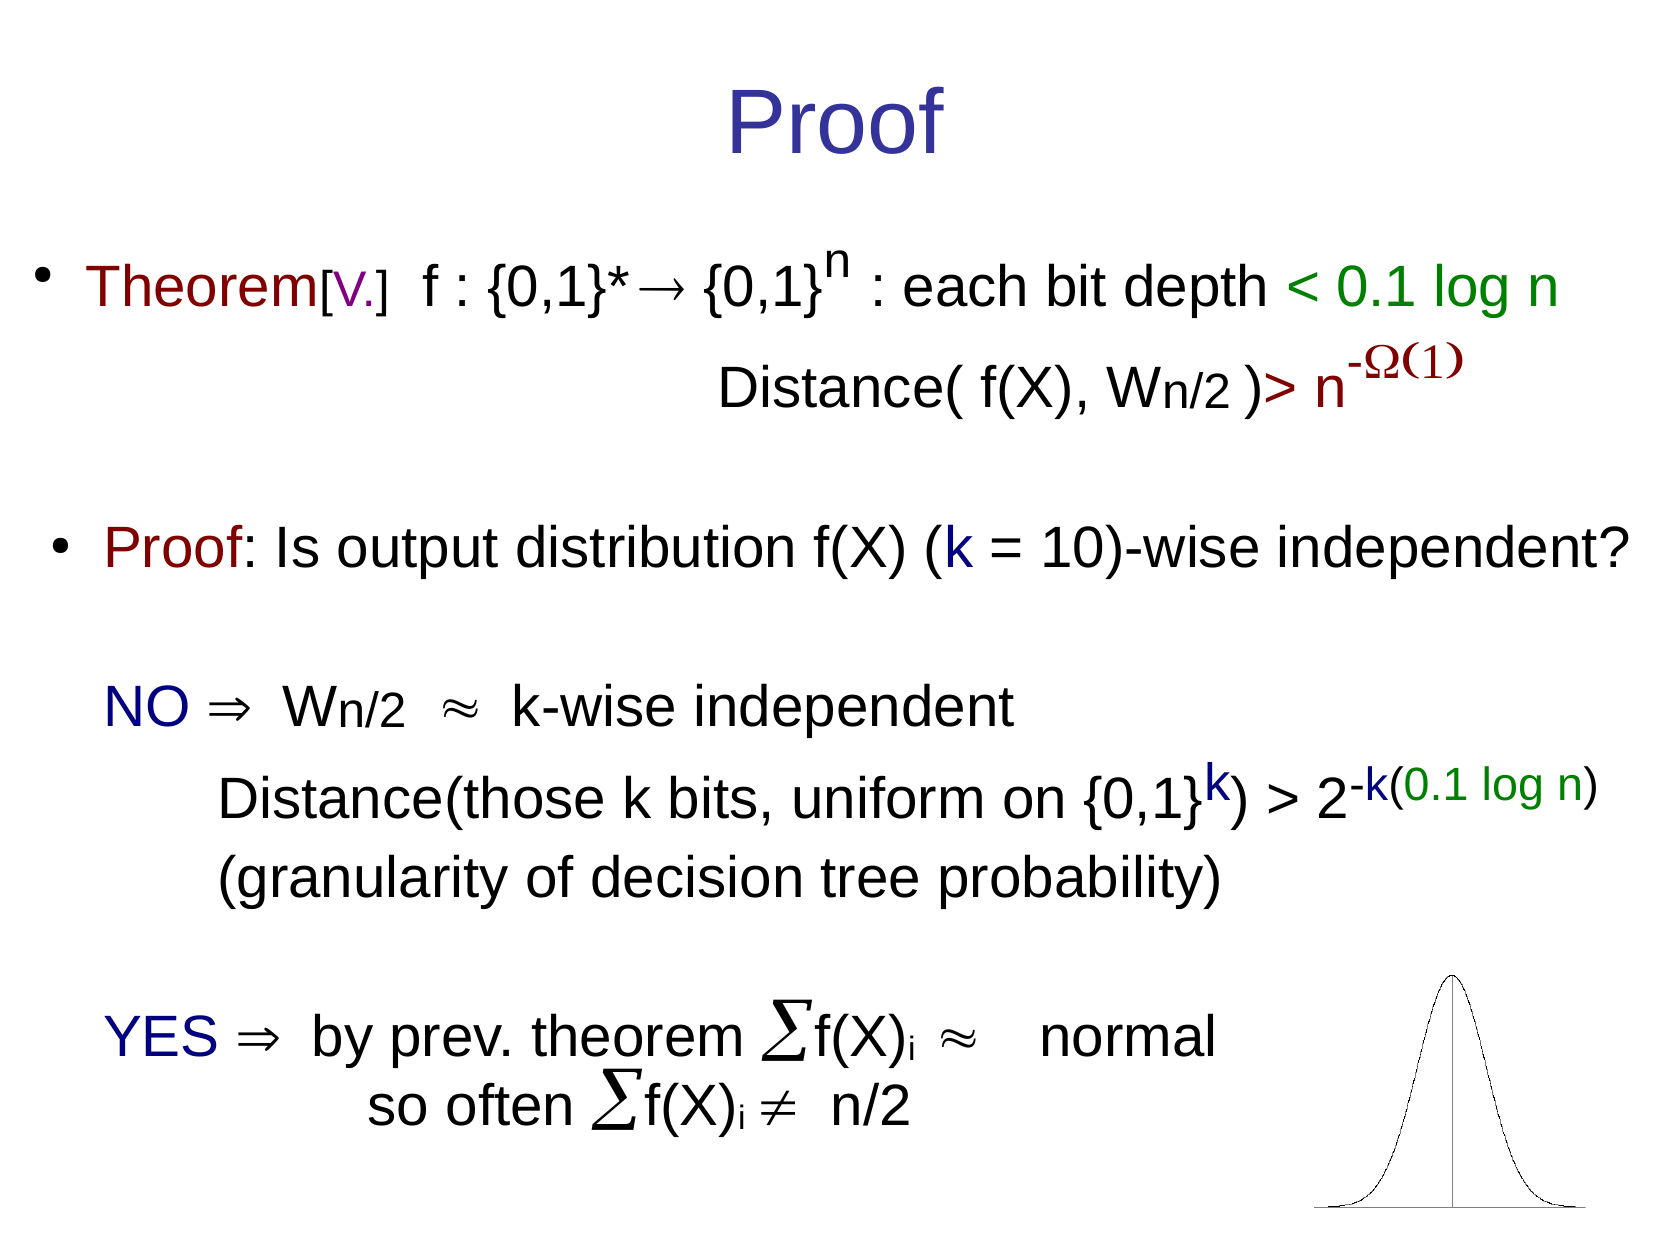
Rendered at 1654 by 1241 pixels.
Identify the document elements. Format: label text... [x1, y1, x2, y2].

title Proof [131, 18, 1538, 226]
list Theorem[V.] f : {0,1}*  {0,1}n : each bit depth < 0.1 log n Distance( f(X), Wn/2 )> n-(1) Proof: Is output distribution f(X) (k = 10)-wise independent? NO  Wn/2  k-wise independent Distance(those k bits, uniform on {0,1}k) > 2-k(0.1 log n) (granularity of decision tree probability) YES  by prev. theorem f(X)i  normal so often f(X)i  n/2  [0, 225, 1654, 1241]
picture [1312, 975, 1586, 1221]
